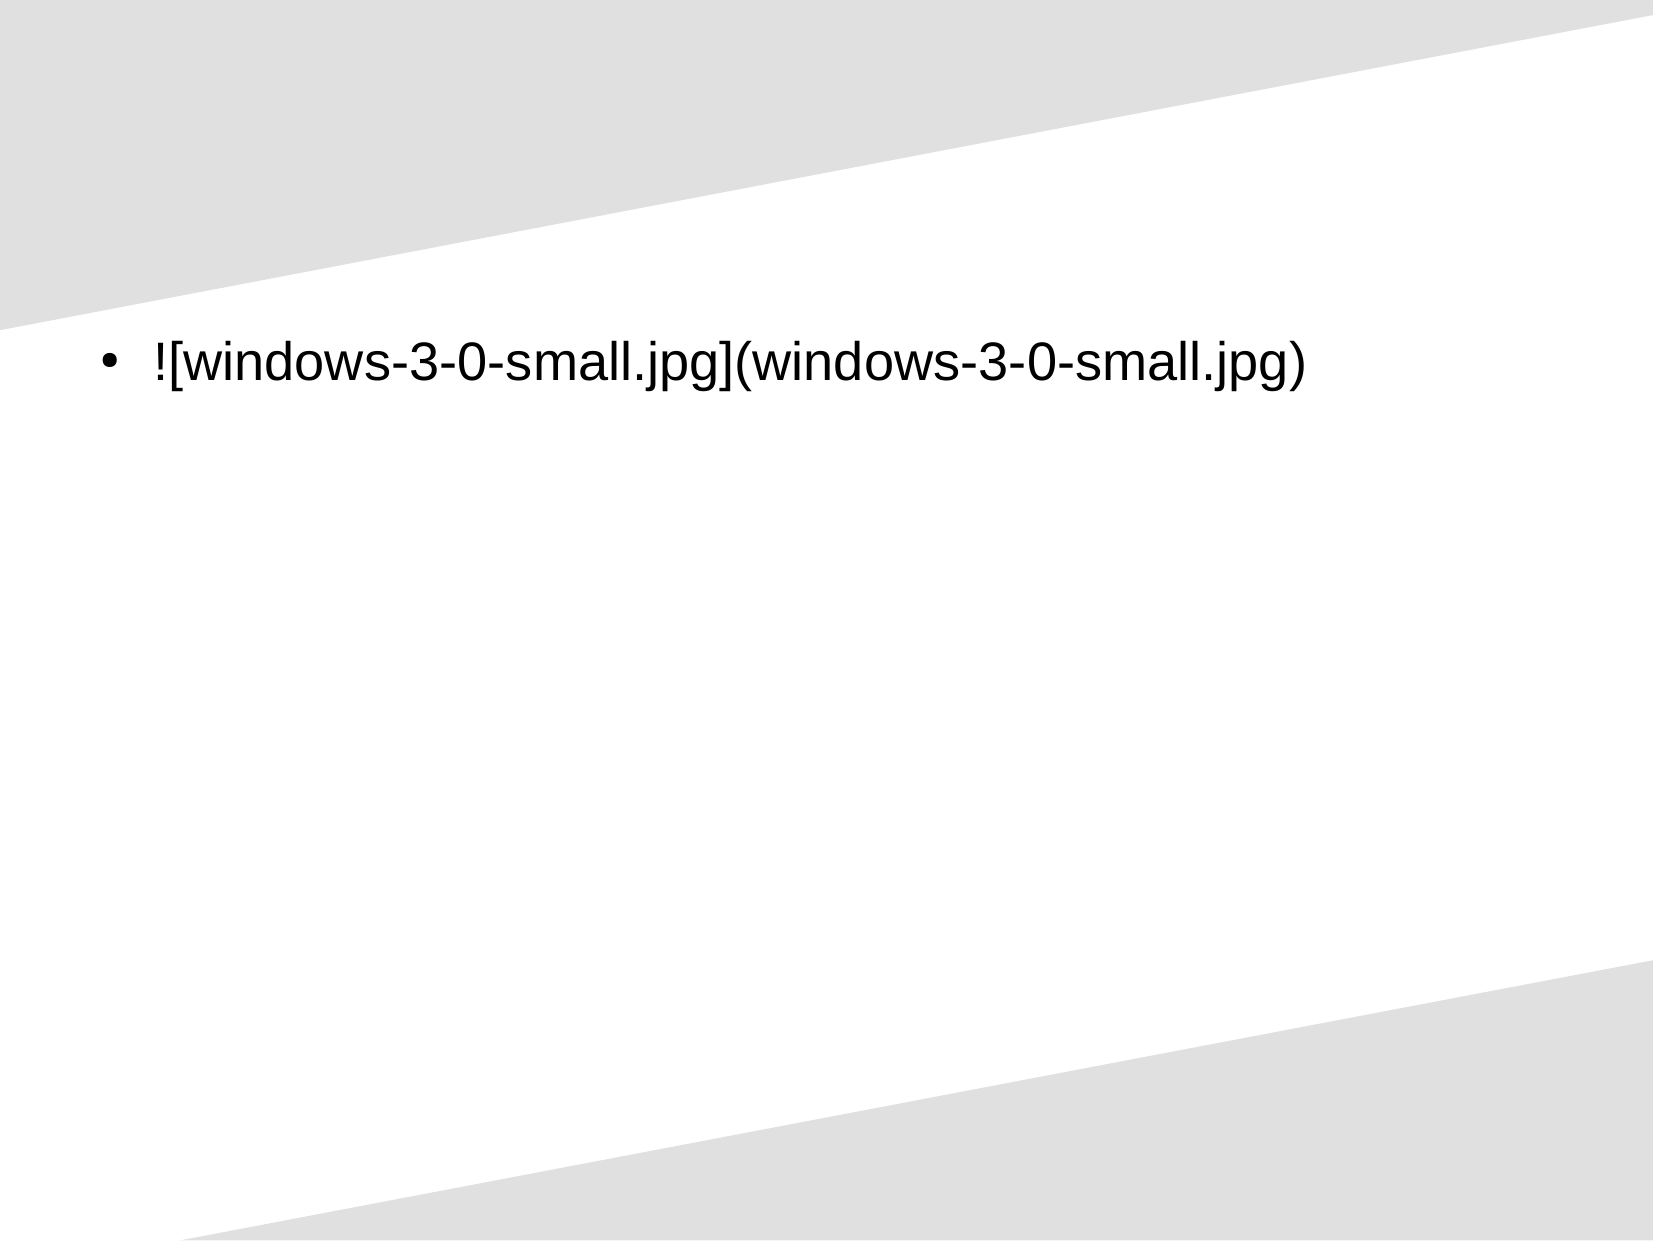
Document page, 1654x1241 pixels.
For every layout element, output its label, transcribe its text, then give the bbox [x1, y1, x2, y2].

list ![windows-3-0-small.jpg](windows-3-0-small.jpg) [82, 331, 1538, 1052]
